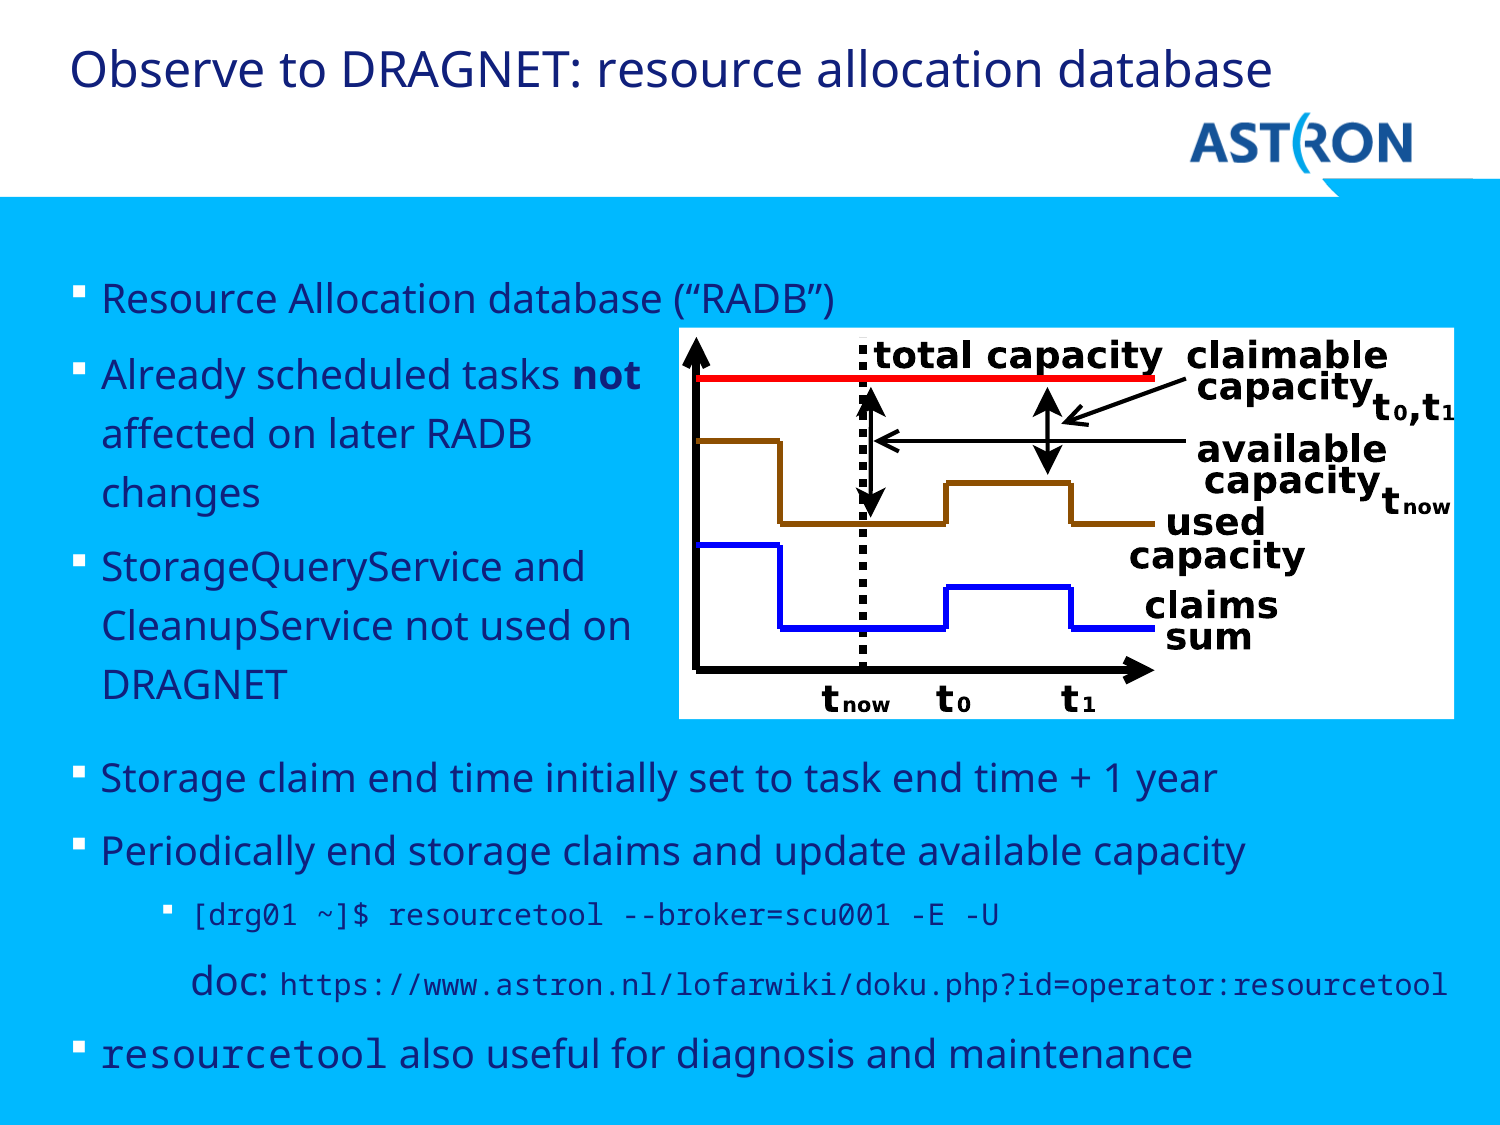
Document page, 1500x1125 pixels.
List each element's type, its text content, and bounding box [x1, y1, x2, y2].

picture [680, 328, 1454, 719]
list Storage claim end time initially set to task end time + 1 year Periodically end storage claims and update available capacity [drg01 ~]$ resourcetool --broker=scu001 -E -U doc: https://www.astron.nl/lofarwiki/doku.php?id=operator:resourcetool resourcetool also useful for diagnosis and maintenance [70, 743, 1486, 1112]
list Resource Allocation database (“RADB”) [70, 262, 1486, 322]
picture [0, 0, 1500, 196]
list Already scheduled tasks not affected on later RADB changes StorageQueryService and CleanupService not used on DRAGNET [70, 339, 661, 708]
title Observe to DRAGNET: resource allocation database [69, 37, 1411, 188]
